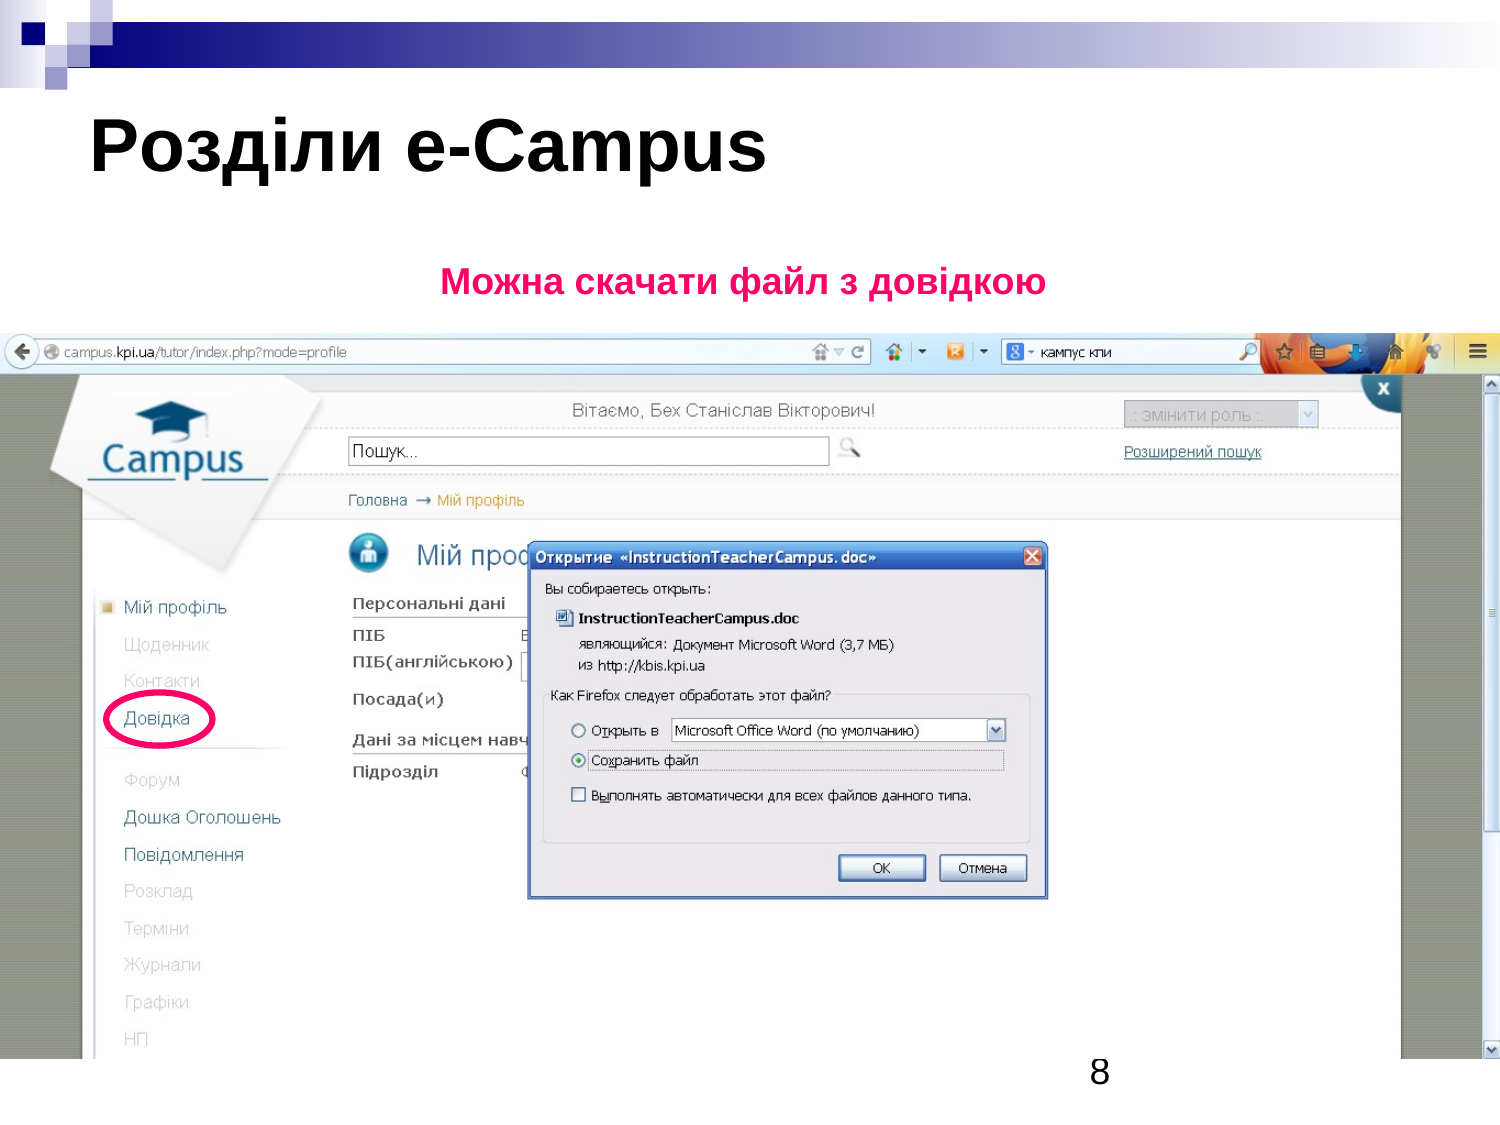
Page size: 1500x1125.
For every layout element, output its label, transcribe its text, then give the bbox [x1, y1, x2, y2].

text_box [106, 692, 213, 746]
picture [0, 333, 1500, 1059]
text_box Можна скачати файл з довідкою [425, 249, 1062, 310]
title Розділи e-Campus [75, 74, 1426, 208]
